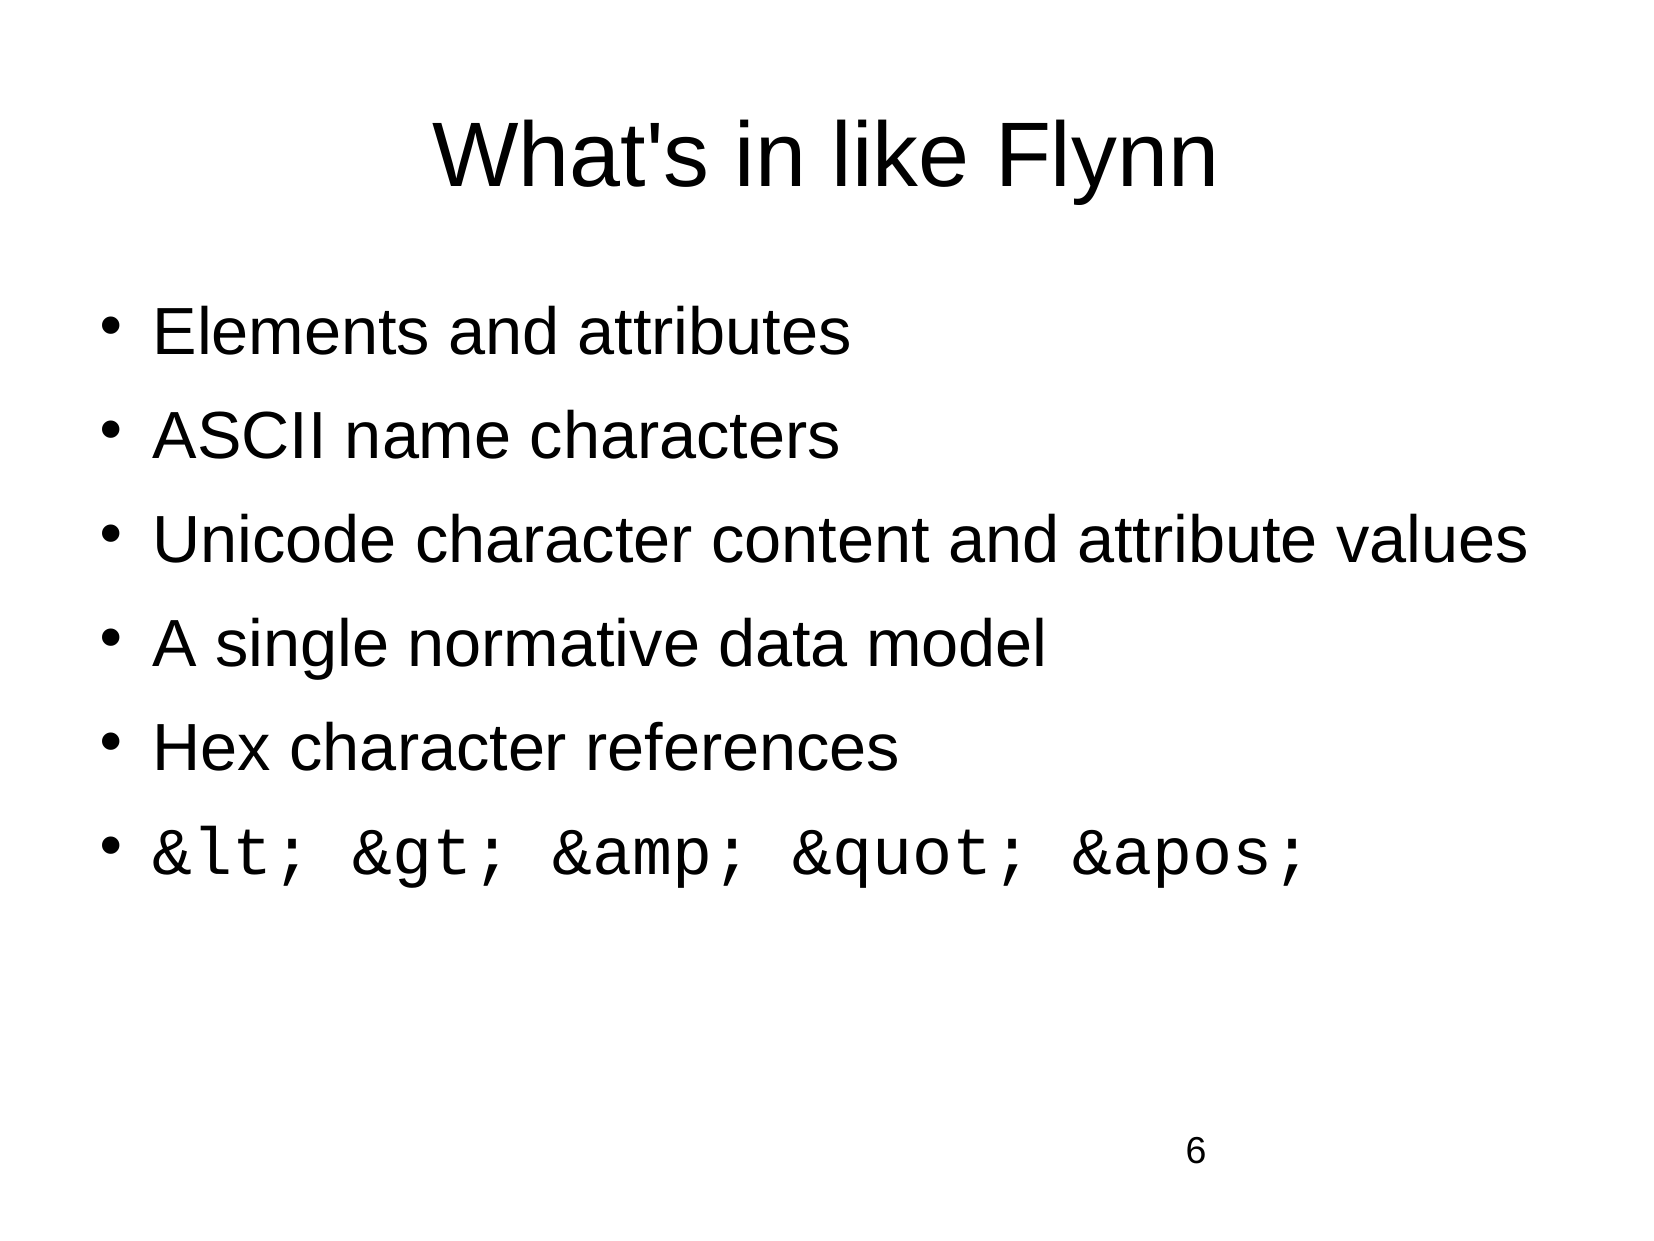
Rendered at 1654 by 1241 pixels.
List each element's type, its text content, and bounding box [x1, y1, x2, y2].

list Elements and attributes ASCII name characters Unicode character content and attribute values A single normative data model Hex character references &lt; &gt; &amp; &quot; &apos; [82, 290, 1571, 1097]
title What's in like Flynn [82, 56, 1571, 249]
